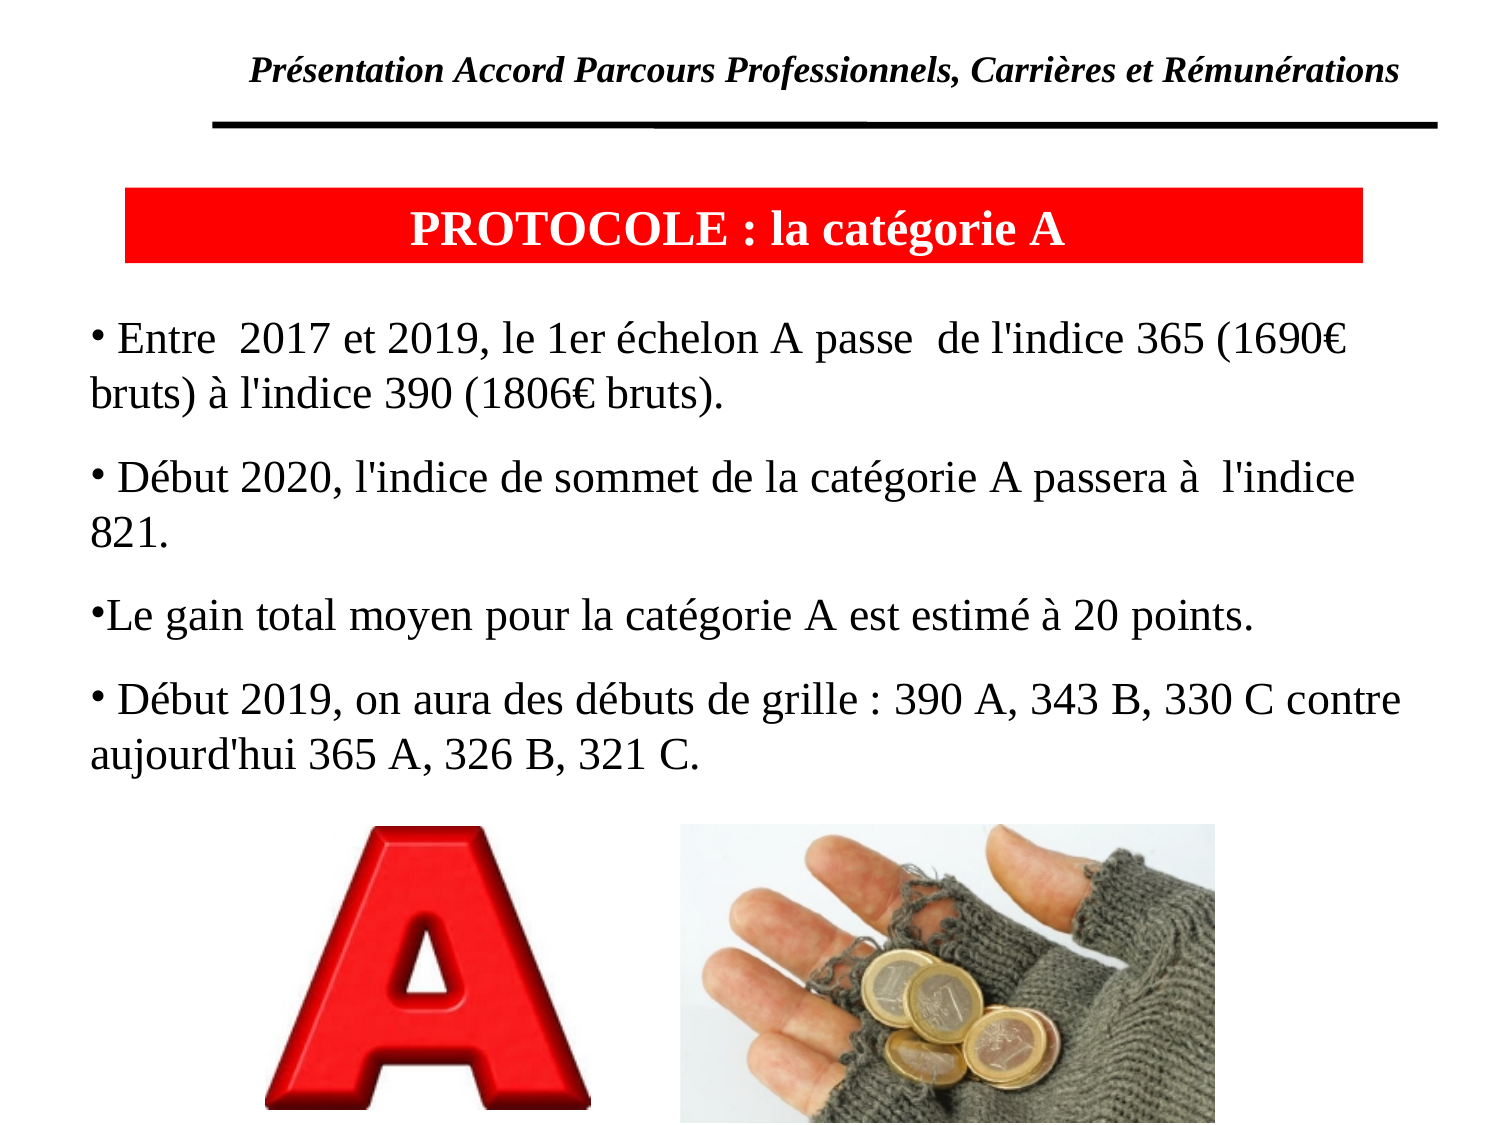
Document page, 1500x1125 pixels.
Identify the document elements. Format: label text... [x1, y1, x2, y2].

picture [265, 826, 591, 1110]
text_box Entre 2017 et 2019, le 1er échelon A passe de l'indice 365 (1690€ bruts) à l'indice 390 (1806€ bruts). Début 2020, l'indice de sommet de la catégorie A passera à l'indice 821. Le gain total moyen pour la catégorie A est estimé à 20 points. Début 2019, on aura des débuts de grille : 390 A, 343 B, 330 C contre aujourd'hui 365 A, 326 B, 321 C. [75, 299, 1451, 870]
picture [679, 824, 1215, 1123]
text_box Présentation Accord Parcours Professionnels, Carrières et Rémunérations [174, 37, 1476, 100]
text_box PROTOCOLE : la catégorie A [125, 187, 1363, 264]
